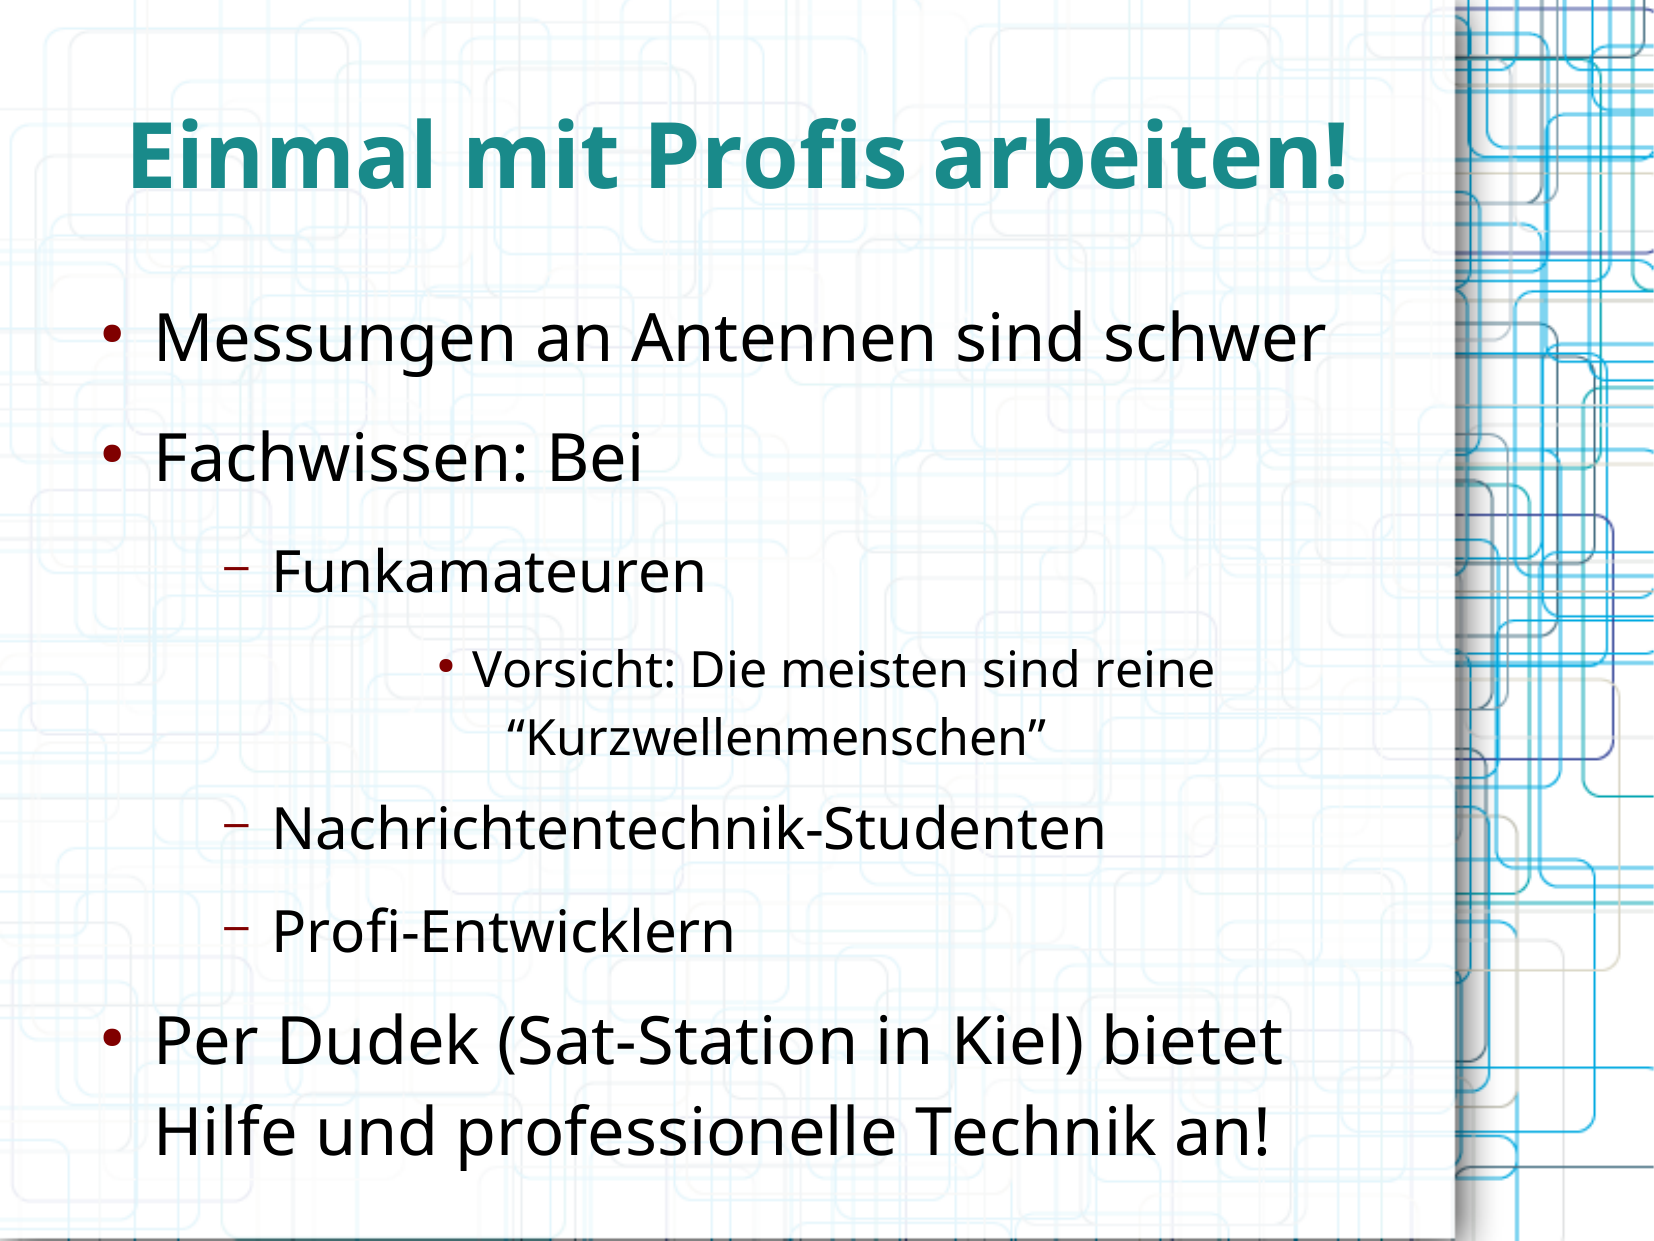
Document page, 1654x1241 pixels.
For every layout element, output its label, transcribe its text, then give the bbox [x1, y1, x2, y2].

title Einmal mit Profis arbeiten! [59, 49, 1418, 257]
picture [0, 0, 1654, 1241]
list Messungen an Antennen sind schwer Fachwissen: Bei Funkamateuren Vorsicht: Die meisten sind reine “Kurzwellenmenschen” Nachrichtentechnik-Studenten Profi-Entwicklern Per Dudek (Sat-Station in Kiel) bietet Hilfe und professionelle Technik an! [82, 290, 1418, 1045]
